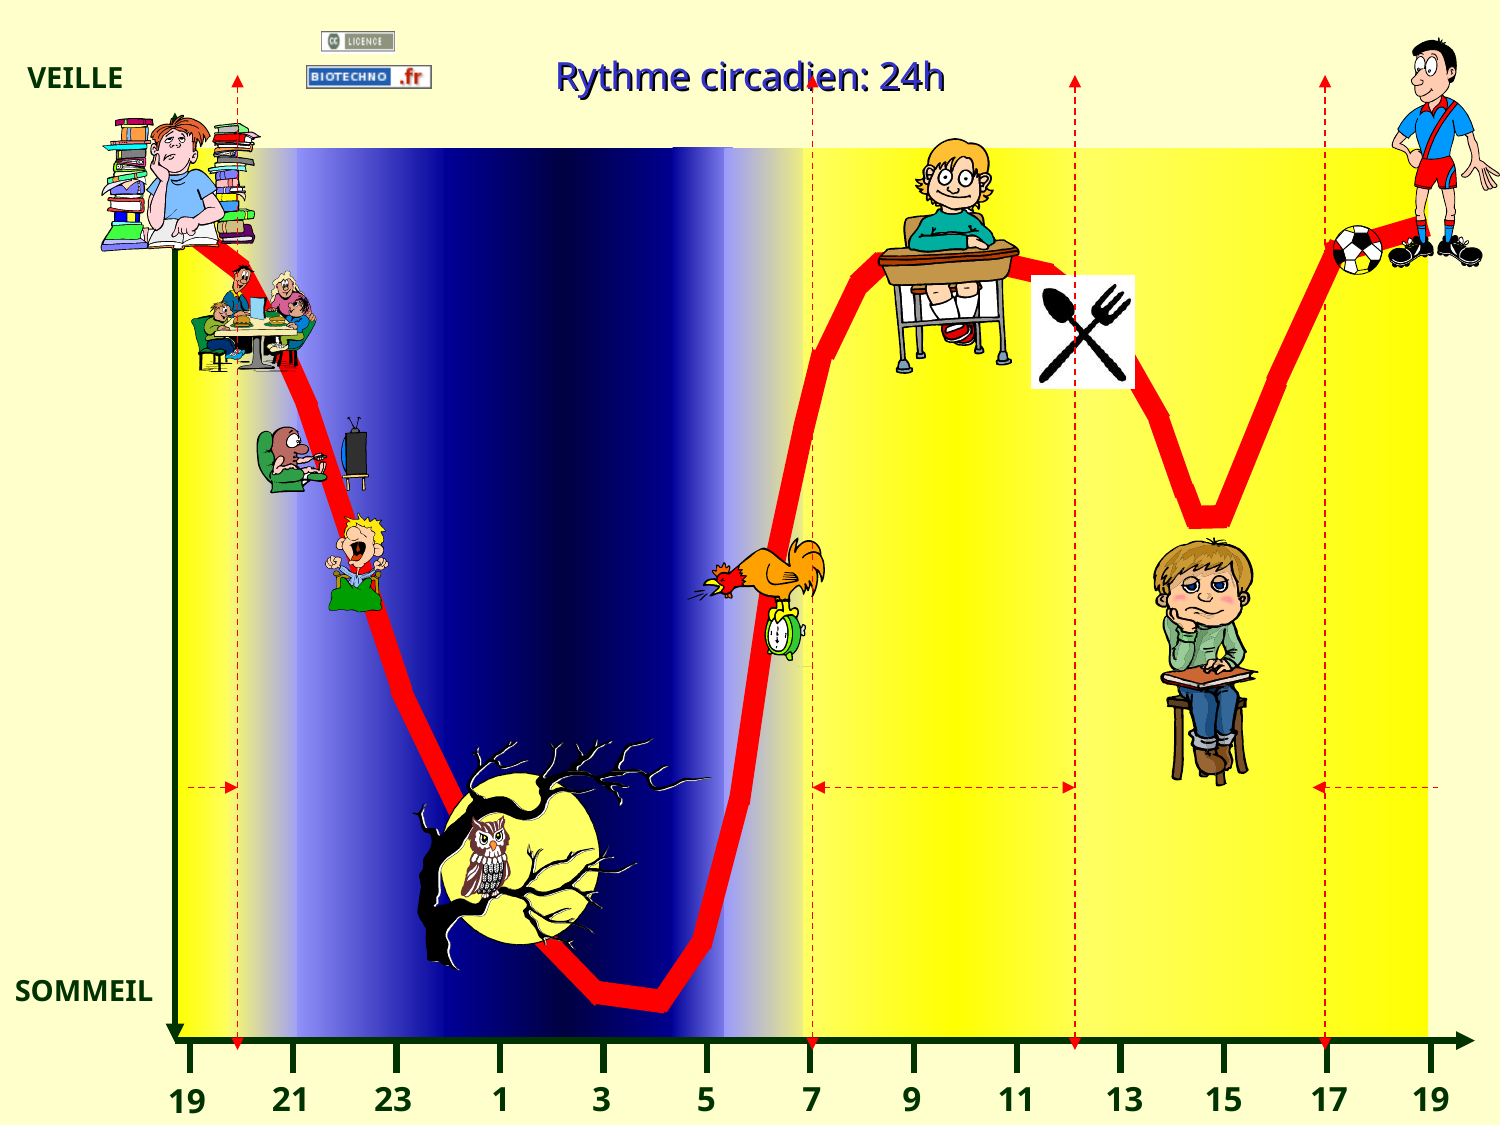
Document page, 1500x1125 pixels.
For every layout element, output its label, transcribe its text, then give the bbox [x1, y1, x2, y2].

picture [99, 112, 263, 252]
picture [687, 537, 826, 667]
text_box 1 [476, 1068, 565, 1125]
text_box 7 [787, 1068, 876, 1125]
picture [306, 65, 432, 89]
text_box 19 [153, 1069, 241, 1125]
text_box 21 [257, 1068, 345, 1125]
text_box 11 [982, 1068, 1071, 1125]
text_box SOMMEIL [0, 962, 213, 1018]
picture [324, 512, 390, 613]
text_box Rythme circadien: 24h [112, 24, 1388, 126]
picture [1031, 275, 1135, 389]
text_box 23 [359, 1068, 447, 1125]
text_box VEILLE [12, 50, 112, 106]
text_box 5 [682, 1068, 770, 1125]
picture [249, 412, 376, 498]
picture [875, 137, 1023, 376]
text_box 19 [1396, 1068, 1485, 1125]
text_box 3 [577, 1068, 665, 1125]
picture [1333, 37, 1500, 276]
text_box 15 [1189, 1068, 1278, 1125]
picture [191, 264, 317, 373]
text_box 13 [1090, 1068, 1179, 1125]
text_box 17 [1295, 1068, 1383, 1125]
text_box [178, 147, 1429, 1037]
picture [1149, 537, 1259, 788]
text_box 9 [887, 1068, 976, 1125]
picture [320, 31, 396, 54]
picture [412, 737, 713, 971]
